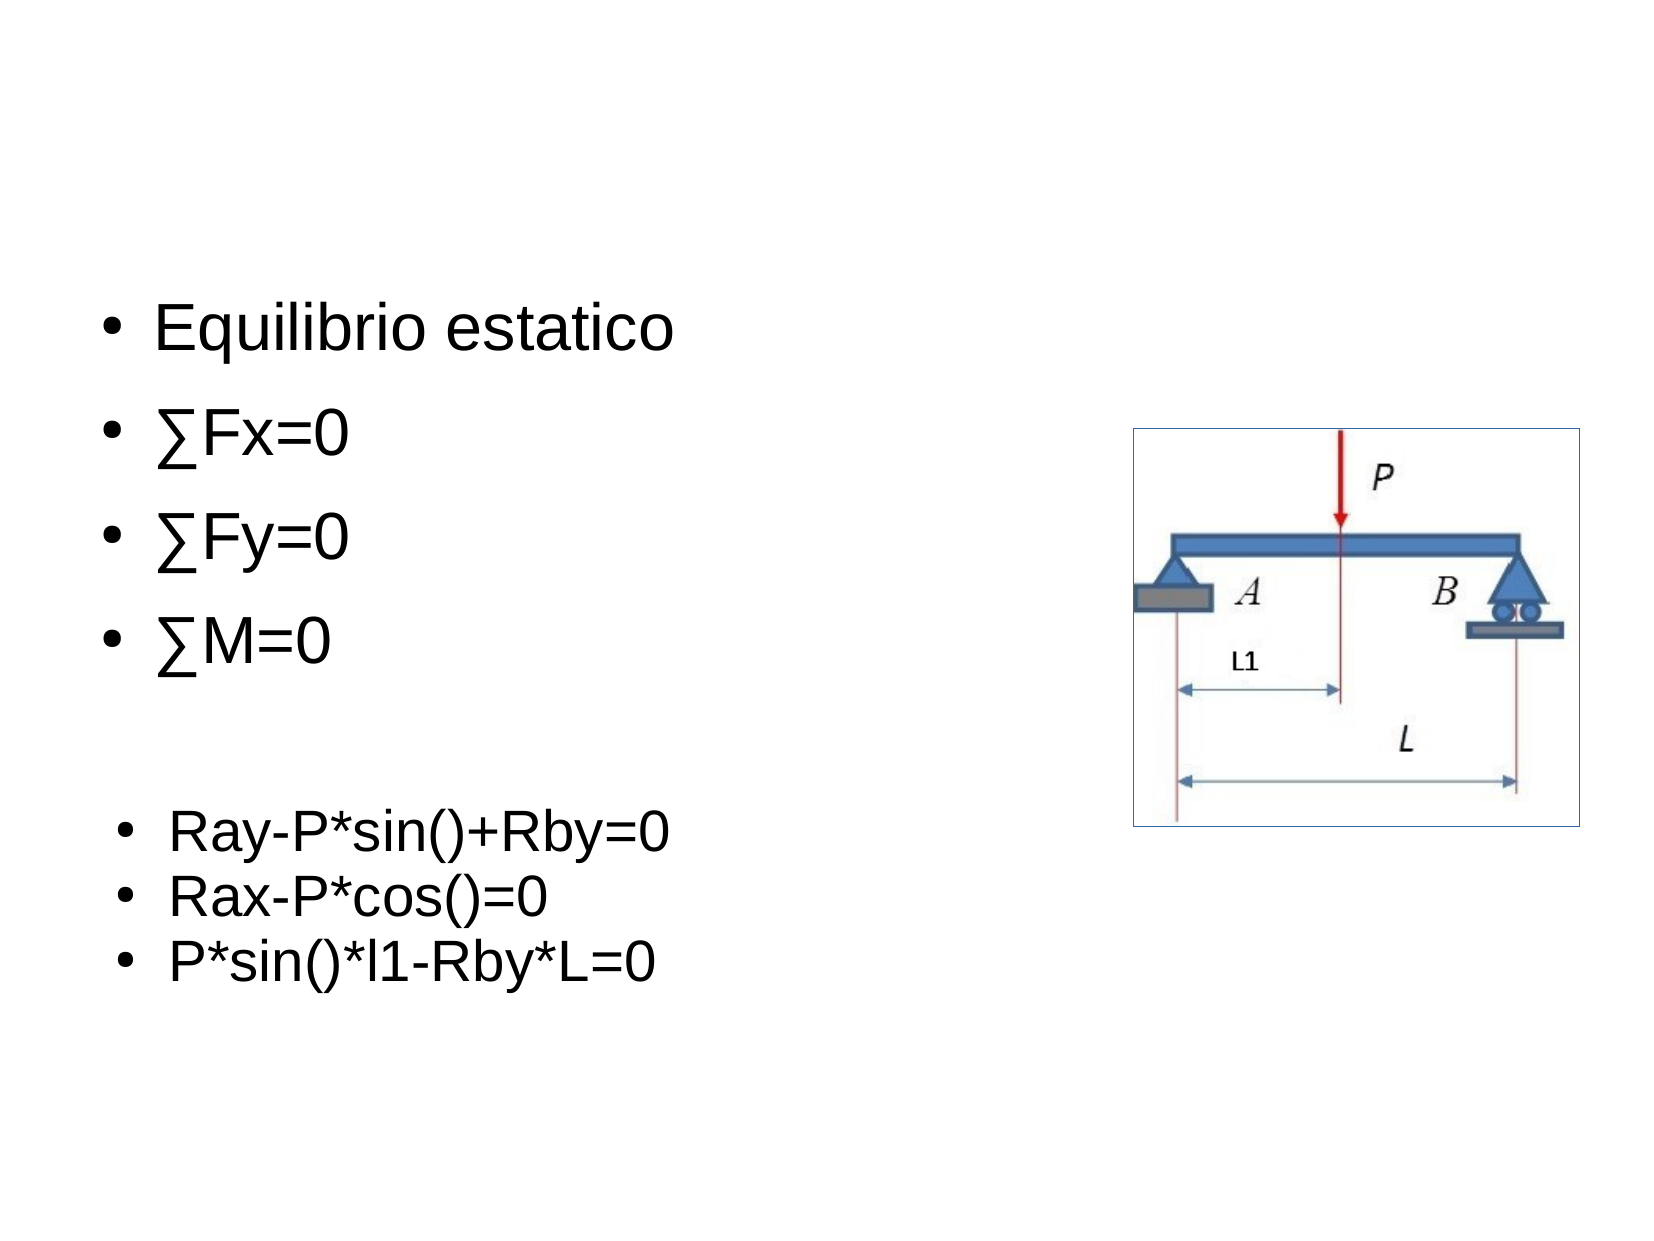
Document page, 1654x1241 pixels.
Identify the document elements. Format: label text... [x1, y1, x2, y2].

text_box Ray-P*sin()+Rby=0 Rax-P*cos()=0 P*sin()*l1-Rby*L=0 [82, 791, 807, 1090]
list Equilibrio estatico ∑Fx=0 ∑Fy=0 ∑M=0 [82, 290, 1571, 1010]
picture [1133, 428, 1580, 827]
